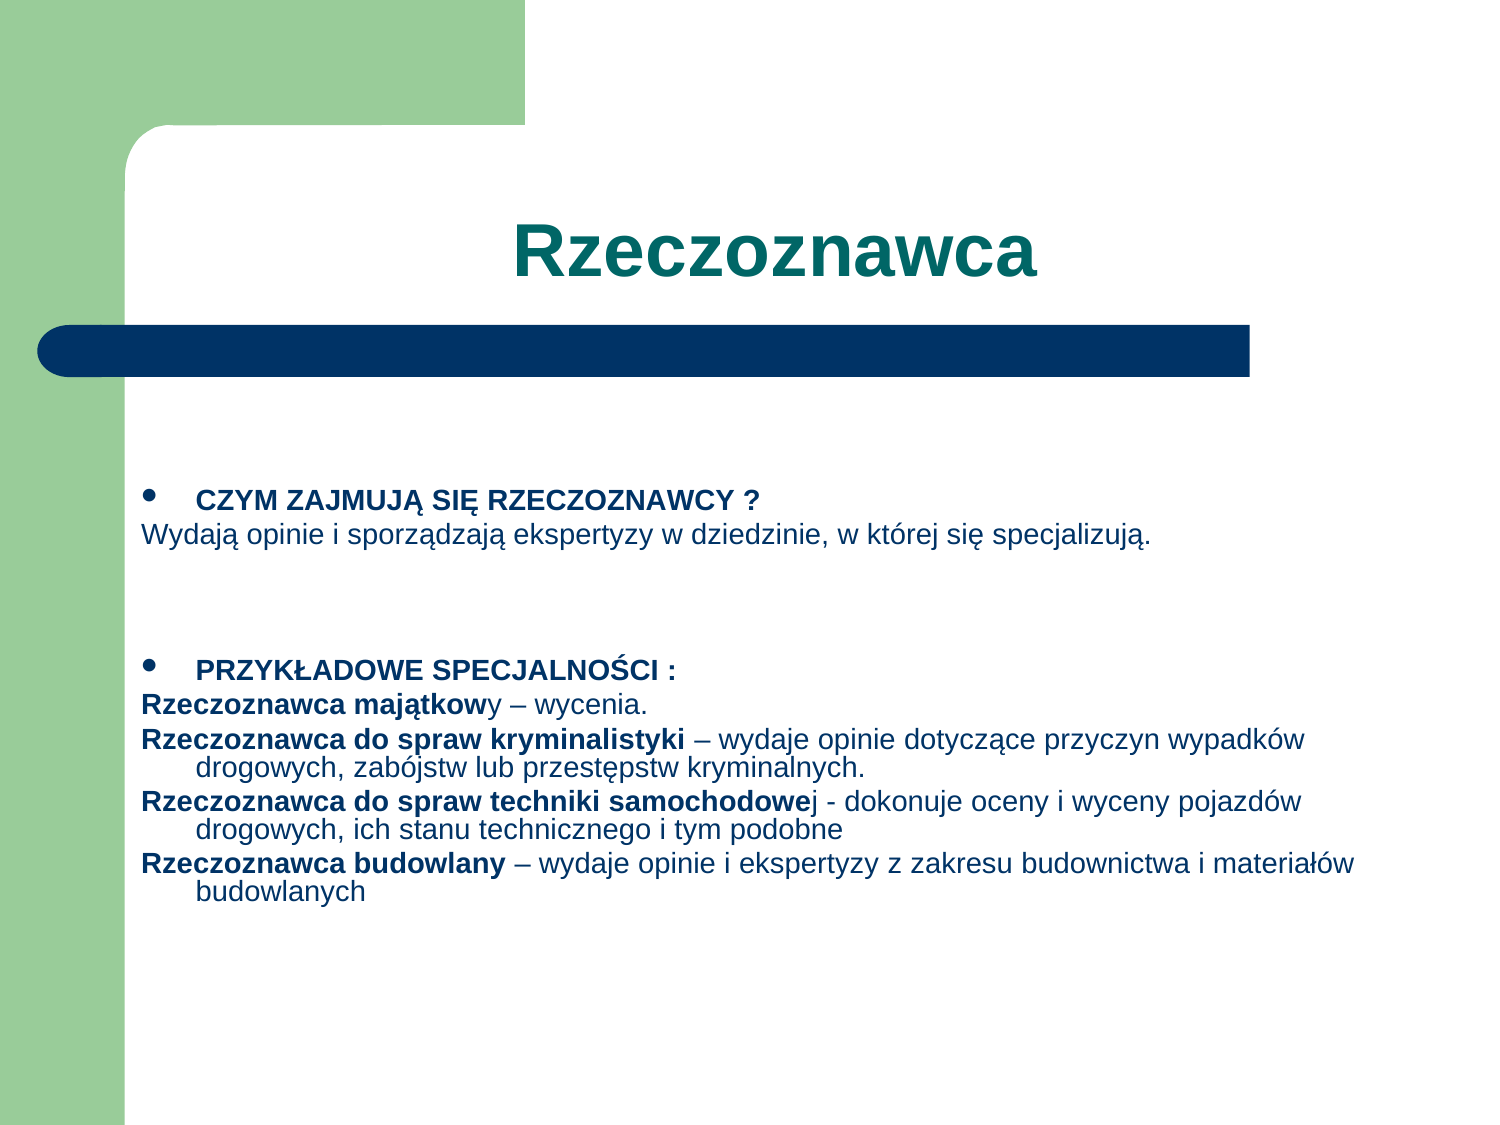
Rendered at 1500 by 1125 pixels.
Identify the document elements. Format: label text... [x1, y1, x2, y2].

list CZYM ZAJMUJĄ SIĘ RZECZOZNAWCY ? Wydają opinie i sporządzają ekspertyzy w dziedzinie, w której się specjalizują. PRZYKŁADOWE SPECJALNOŚCI : Rzeczoznawca majątkowy – wycenia. Rzeczoznawca do spraw kryminalistyki – wydaje opinie dotyczące przyczyn wypadków drogowych, zabójstw lub przestępstw kryminalnych. Rzeczoznawca do spraw techniki samochodowej - dokonuje oceny i wyceny pojazdów drogowych, ich stanu technicznego i tym podobne Rzeczoznawca budowlany – wydaje opinie i ekspertyzy z zakresu budownictwa i materiałów budowlanych [125, 383, 1388, 1098]
text_box Rzeczoznawca [136, 136, 1414, 301]
